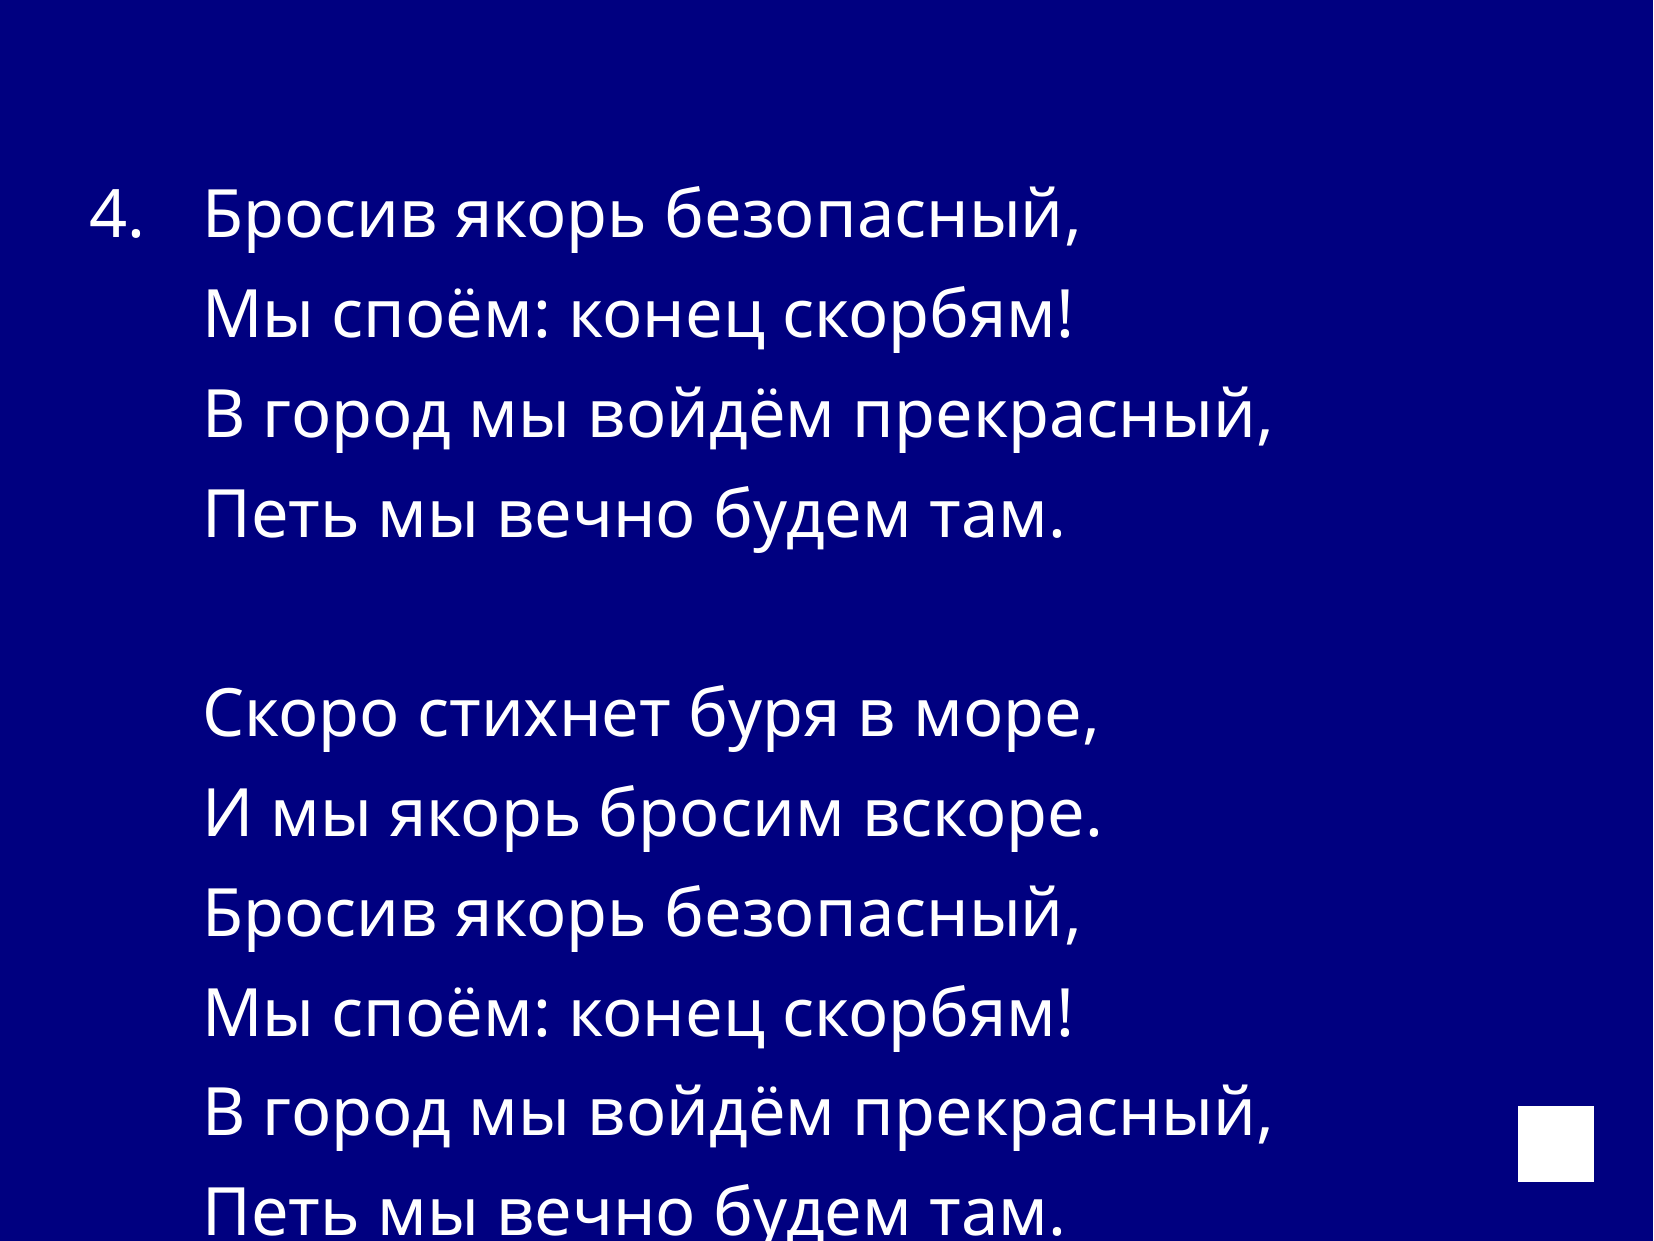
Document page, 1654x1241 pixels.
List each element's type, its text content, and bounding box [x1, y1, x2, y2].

text_box [1518, 1106, 1594, 1182]
text_box 4. Бросив якорь безопасный, Мы споём: конец скорбям! В город мы войдём прекрасный, Петь мы вечно будем там. Скоро стихнет буря в море, И мы якорь бросим вскоре. Бросив якорь безопасный, Мы споём: конец скорбям! В город мы войдём прекрасный, Петь мы вечно будем там. [75, 150, 1576, 1163]
